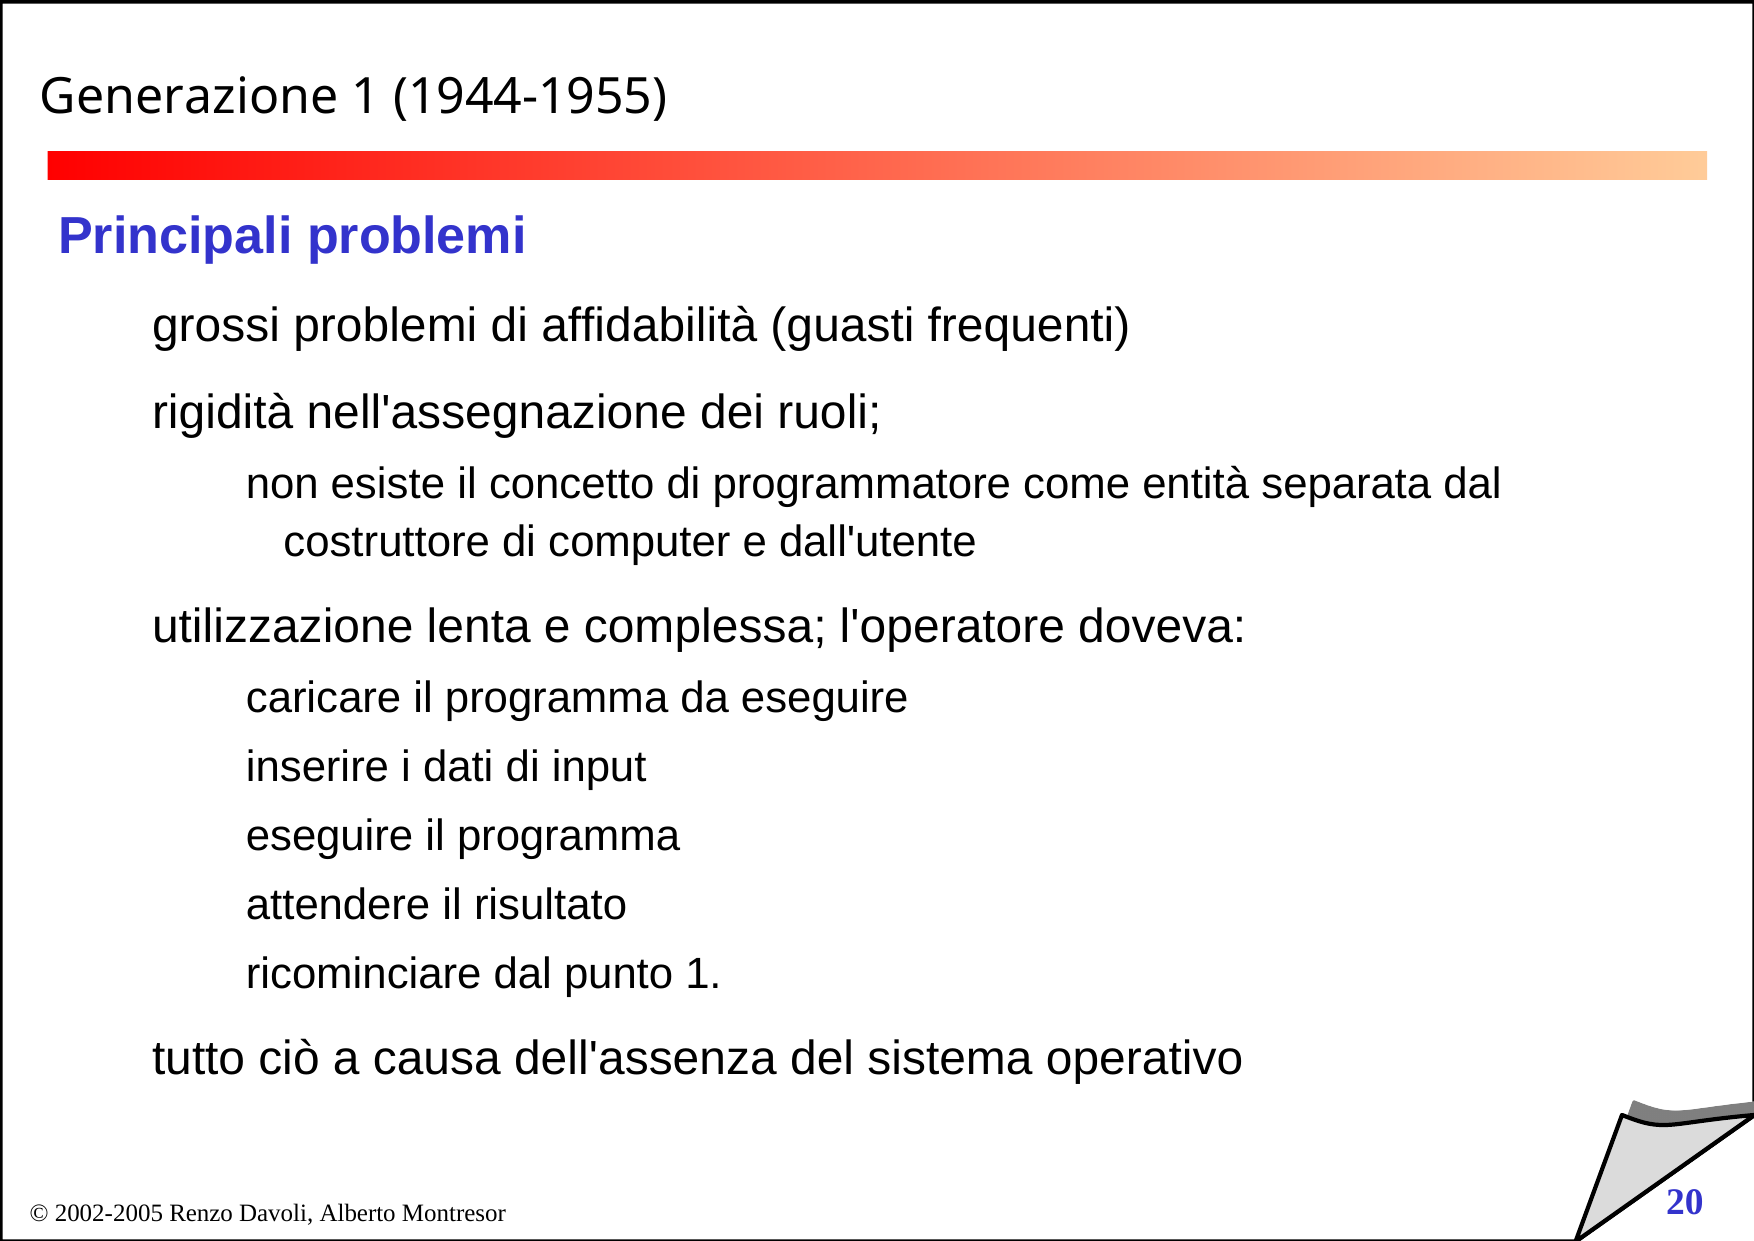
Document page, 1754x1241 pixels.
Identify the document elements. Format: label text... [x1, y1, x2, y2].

title Generazione 1 (1944-1955) [40, 49, 1713, 144]
list Principali problemi grossi problemi di affidabilità (guasti frequenti) rigidità nell'assegnazione dei ruoli; non esiste il concetto di programmatore come entità separata dal costruttore di computer e dall'utente utilizzazione lenta e complessa; l'operatore doveva: caricare il programma da eseguire inserire i dati di input eseguire il programma attendere il risultato ricominciare dal punto 1. tutto ciò a causa dell'assenza del sistema operativo [58, 206, 1696, 1094]
